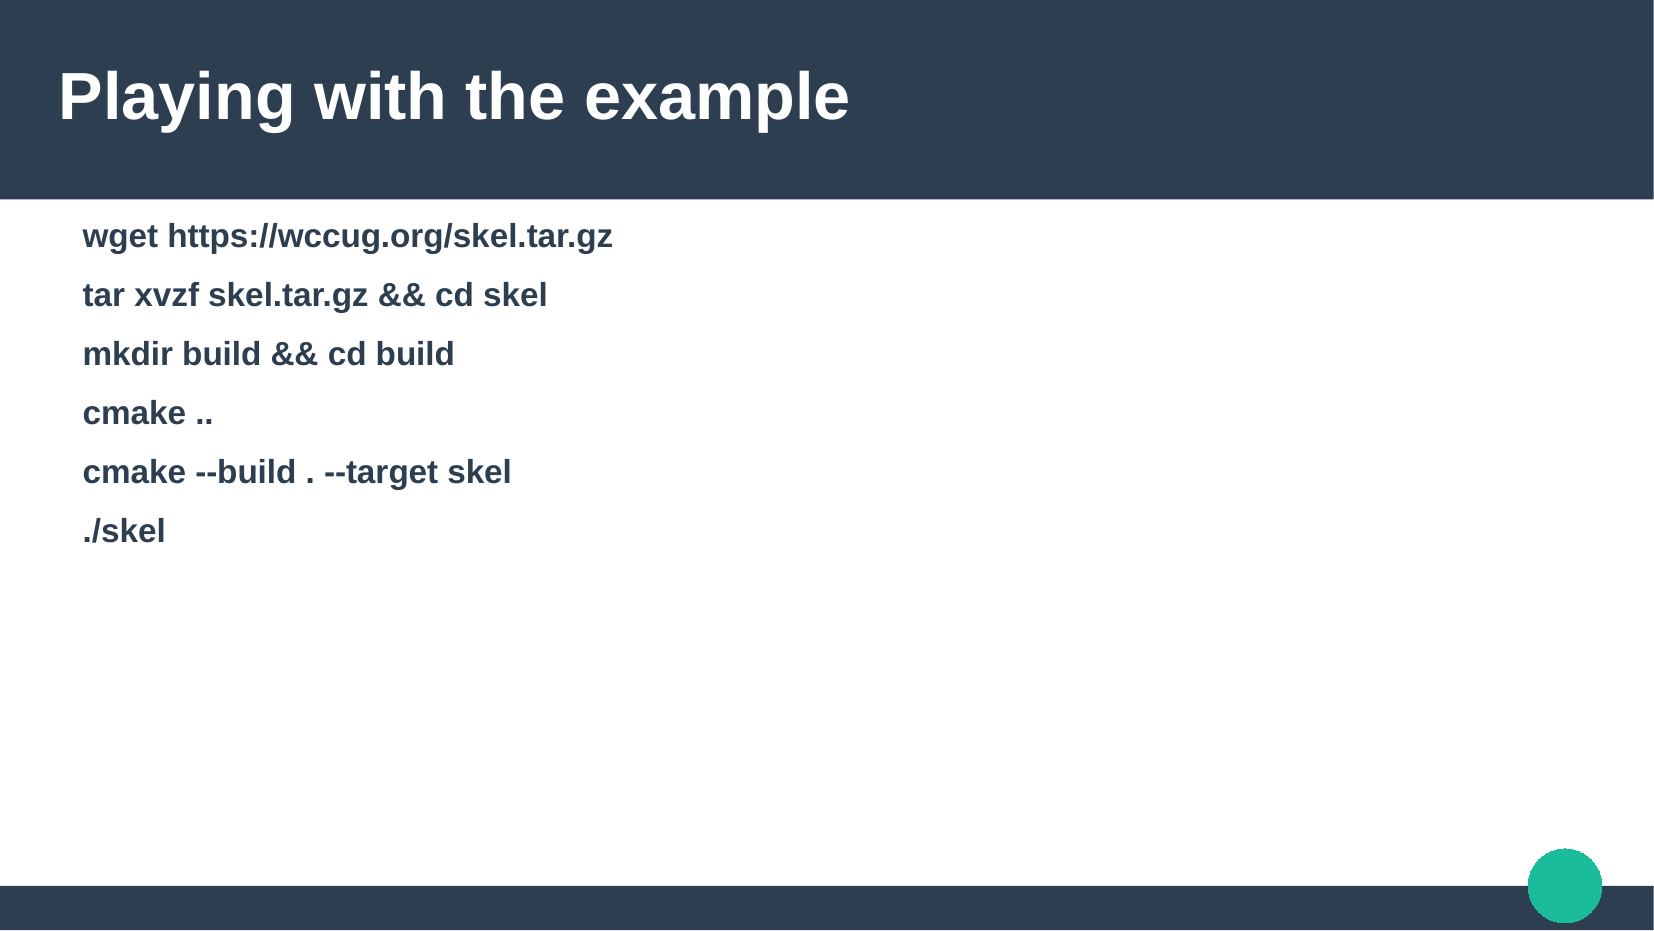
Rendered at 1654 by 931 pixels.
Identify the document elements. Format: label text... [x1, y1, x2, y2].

list wget https://wccug.org/skel.tar.gz tar xvzf skel.tar.gz && cd skel mkdir build && cd build cmake .. cmake --build . --target skel ./skel [82, 217, 1571, 758]
title Playing with the example [59, 37, 1595, 155]
